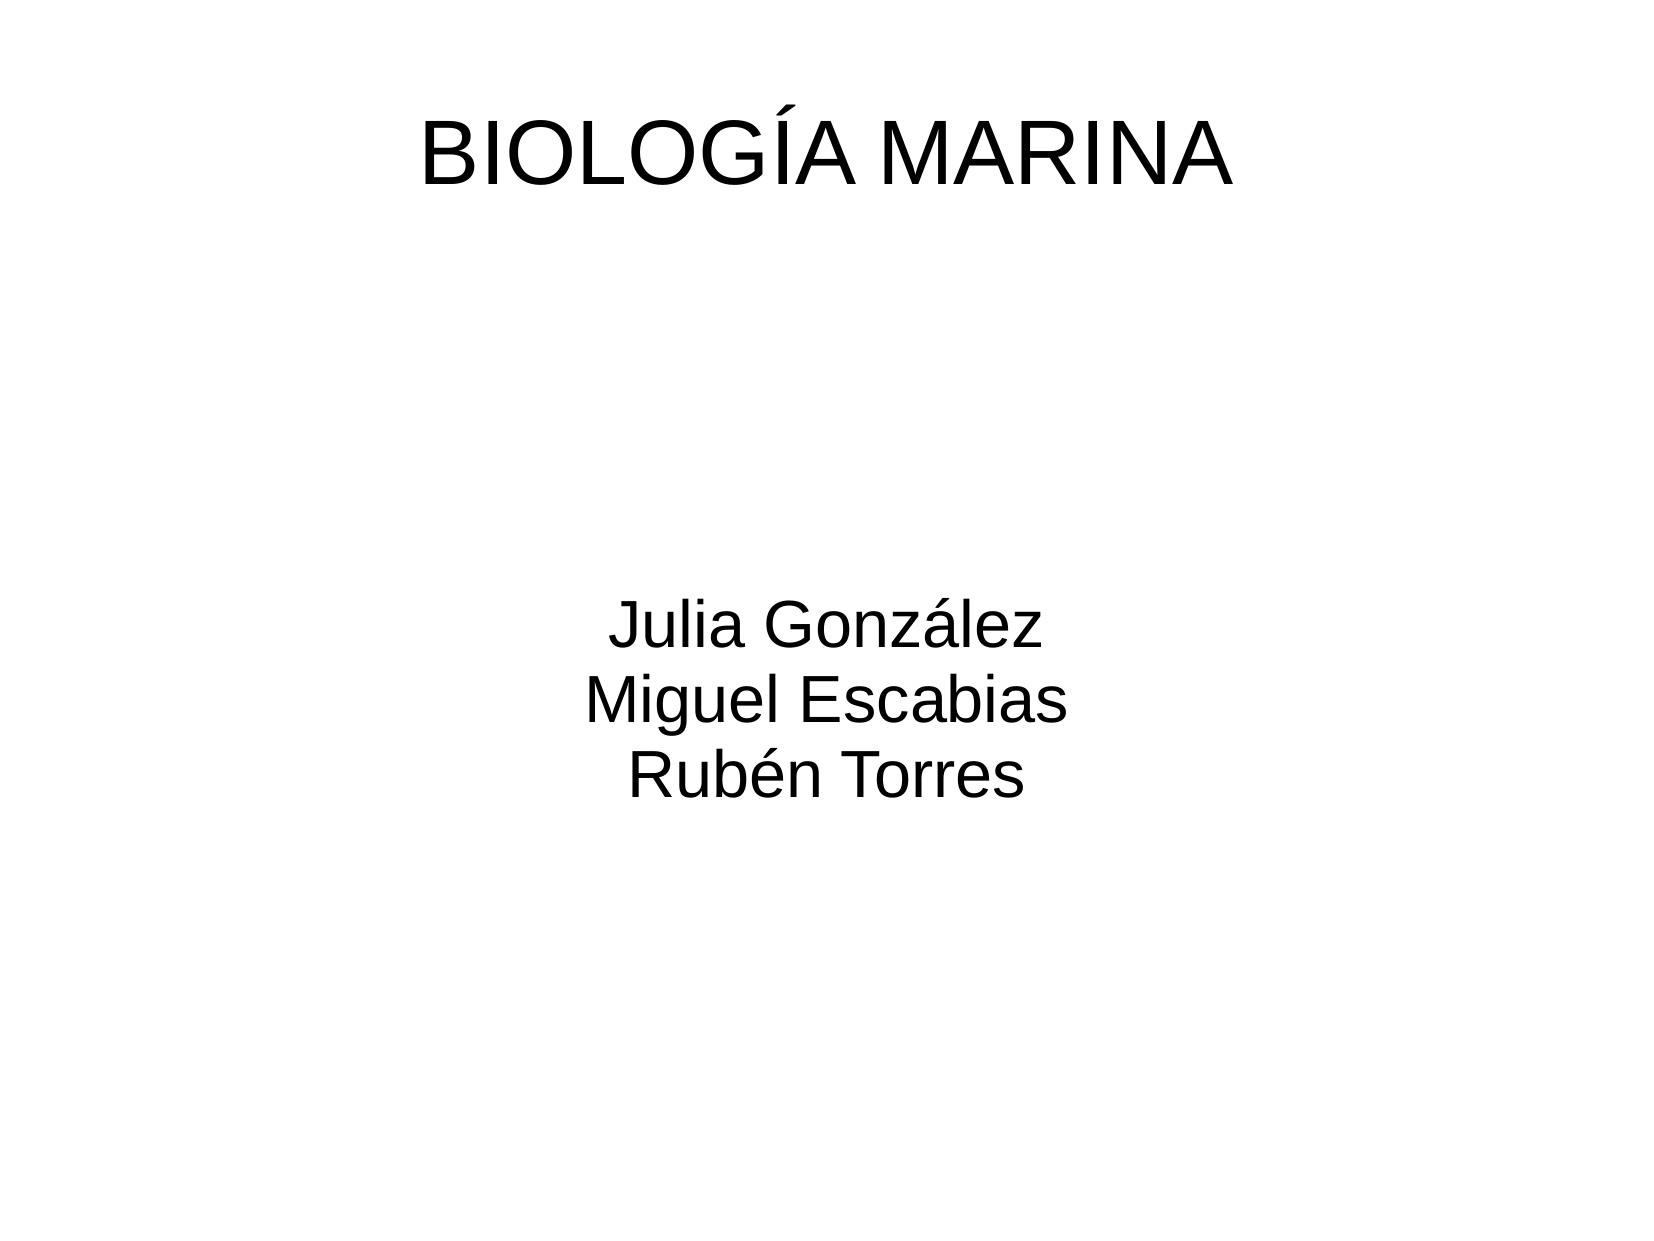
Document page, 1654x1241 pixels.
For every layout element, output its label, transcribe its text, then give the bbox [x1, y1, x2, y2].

title BIOLOGÍA MARINA [82, 56, 1571, 250]
subtitle Julia González Miguel Escabias Rubén Torres [82, 297, 1571, 1102]
